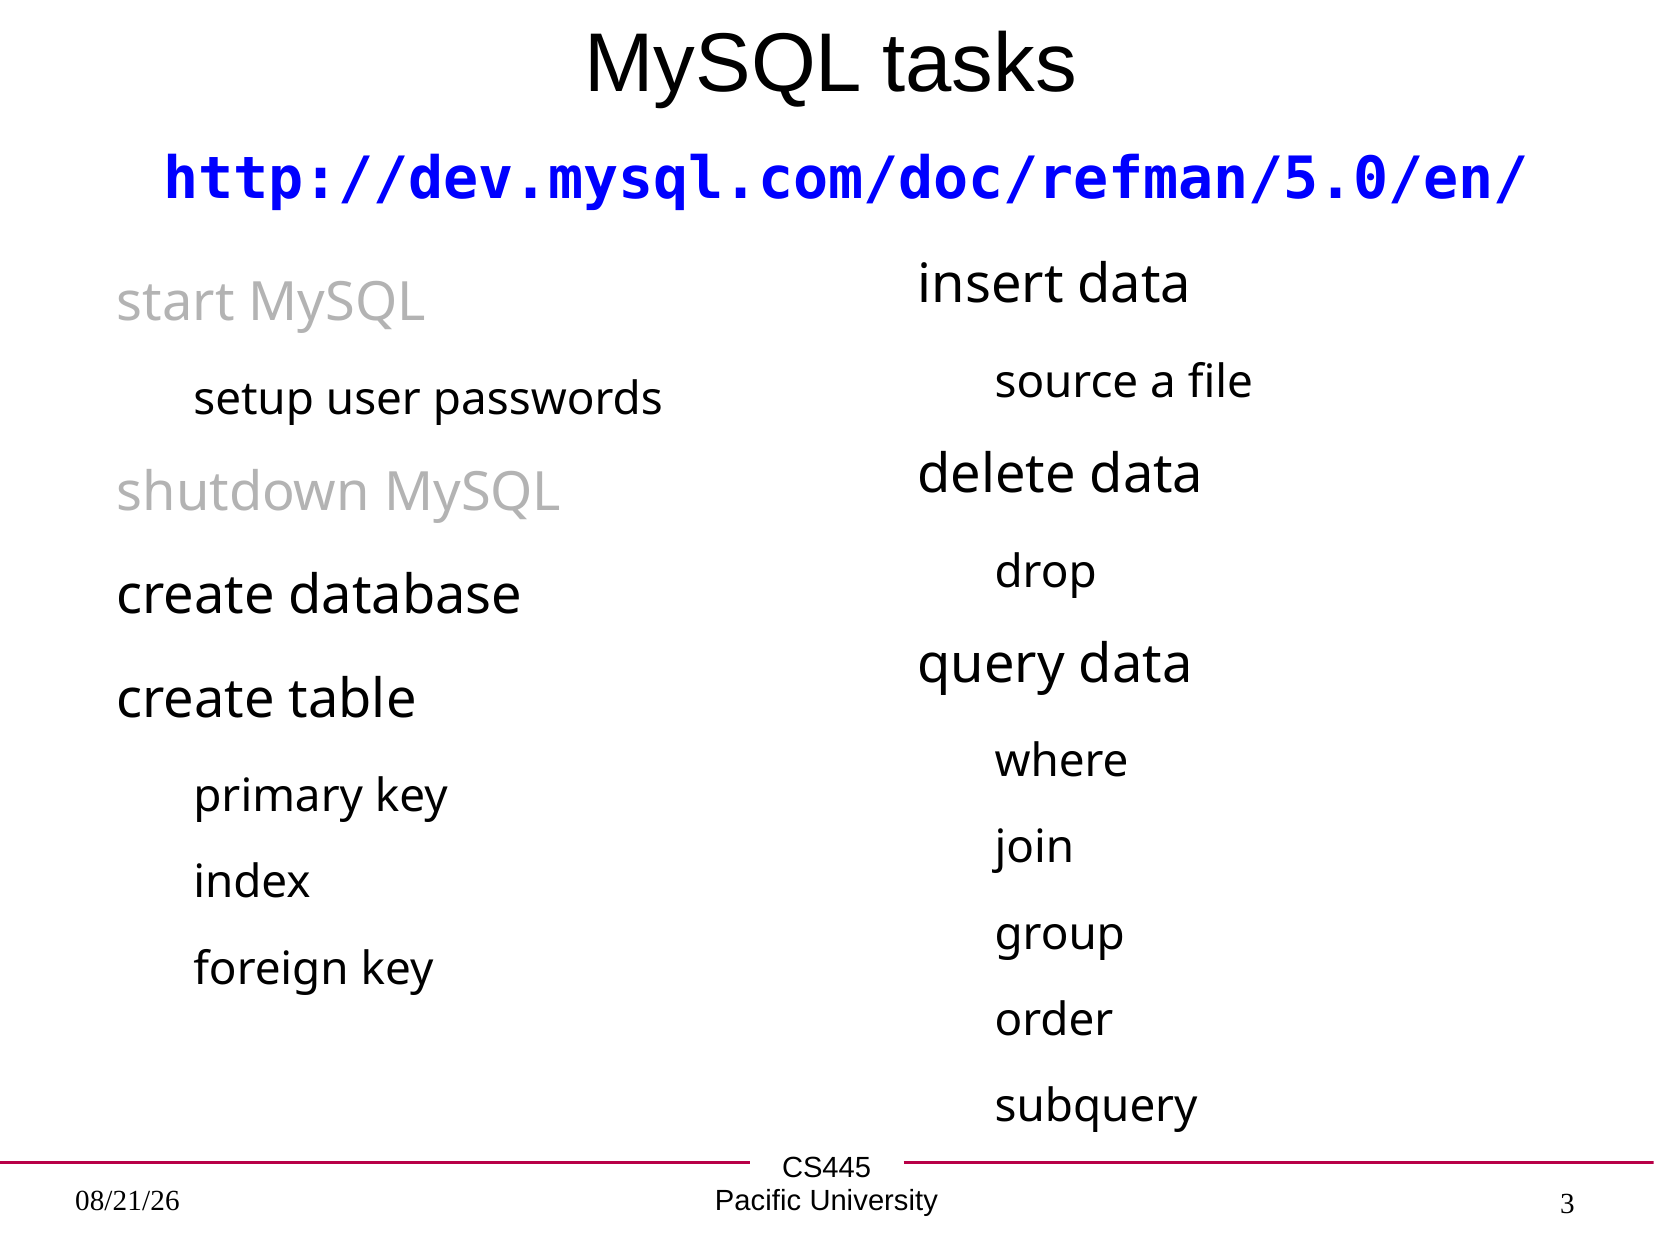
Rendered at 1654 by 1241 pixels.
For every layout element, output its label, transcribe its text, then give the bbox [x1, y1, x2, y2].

list start MySQL setup user passwords shutdown MySQL create database create table primary key index foreign key [98, 301, 826, 976]
list insert data source a file delete data drop query data where join group order subquery [900, 301, 1613, 1051]
title MySQL tasks [86, 11, 1576, 113]
text_box http://dev.mysql.com/doc/refman/5.0/en/ [37, 137, 1654, 301]
